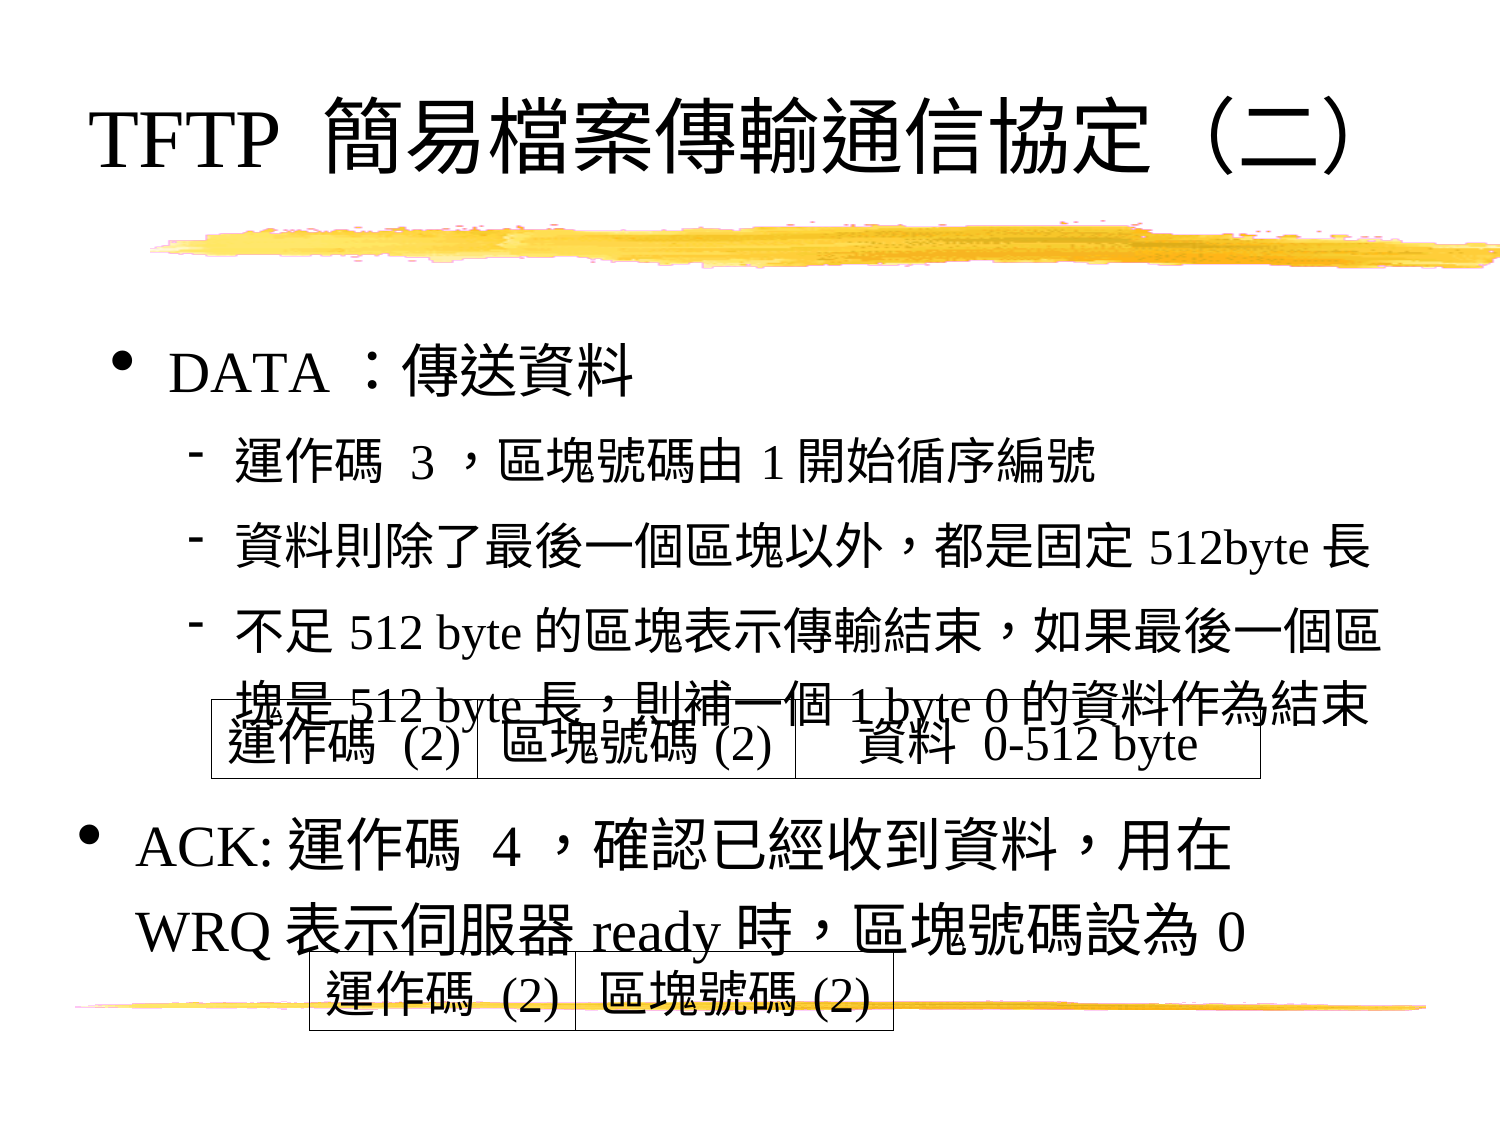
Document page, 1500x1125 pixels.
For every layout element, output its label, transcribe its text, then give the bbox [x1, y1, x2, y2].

text_box 區塊號碼(2) [477, 699, 795, 779]
list DATA：傳送資料 運作碼 3，區塊號碼由1開始循序編號 資料則除了最後一個區塊以外，都是固定512byte長 不足512 byte的區塊表示傳輸結束，如果最後一個區塊是512 byte長，則補一個1 byte 0的資料作為結束 [112, 324, 1388, 746]
text_box 資料 0-512 byte [795, 699, 1261, 779]
text_box 運作碼 (2) [309, 951, 575, 1031]
text_box 區塊號碼(2) [575, 951, 894, 1031]
picture [150, 215, 1500, 279]
picture [75, 999, 309, 1013]
text_box 運作碼 (2) [211, 699, 477, 779]
list ACK:運作碼 4，確認已經收到資料，用在WRQ表示伺服器ready時，區塊號碼設為0 [79, 799, 1355, 939]
title TFTP 簡易檔案傳輸通信協定（二） [66, 44, 1426, 218]
picture [894, 999, 1426, 1013]
